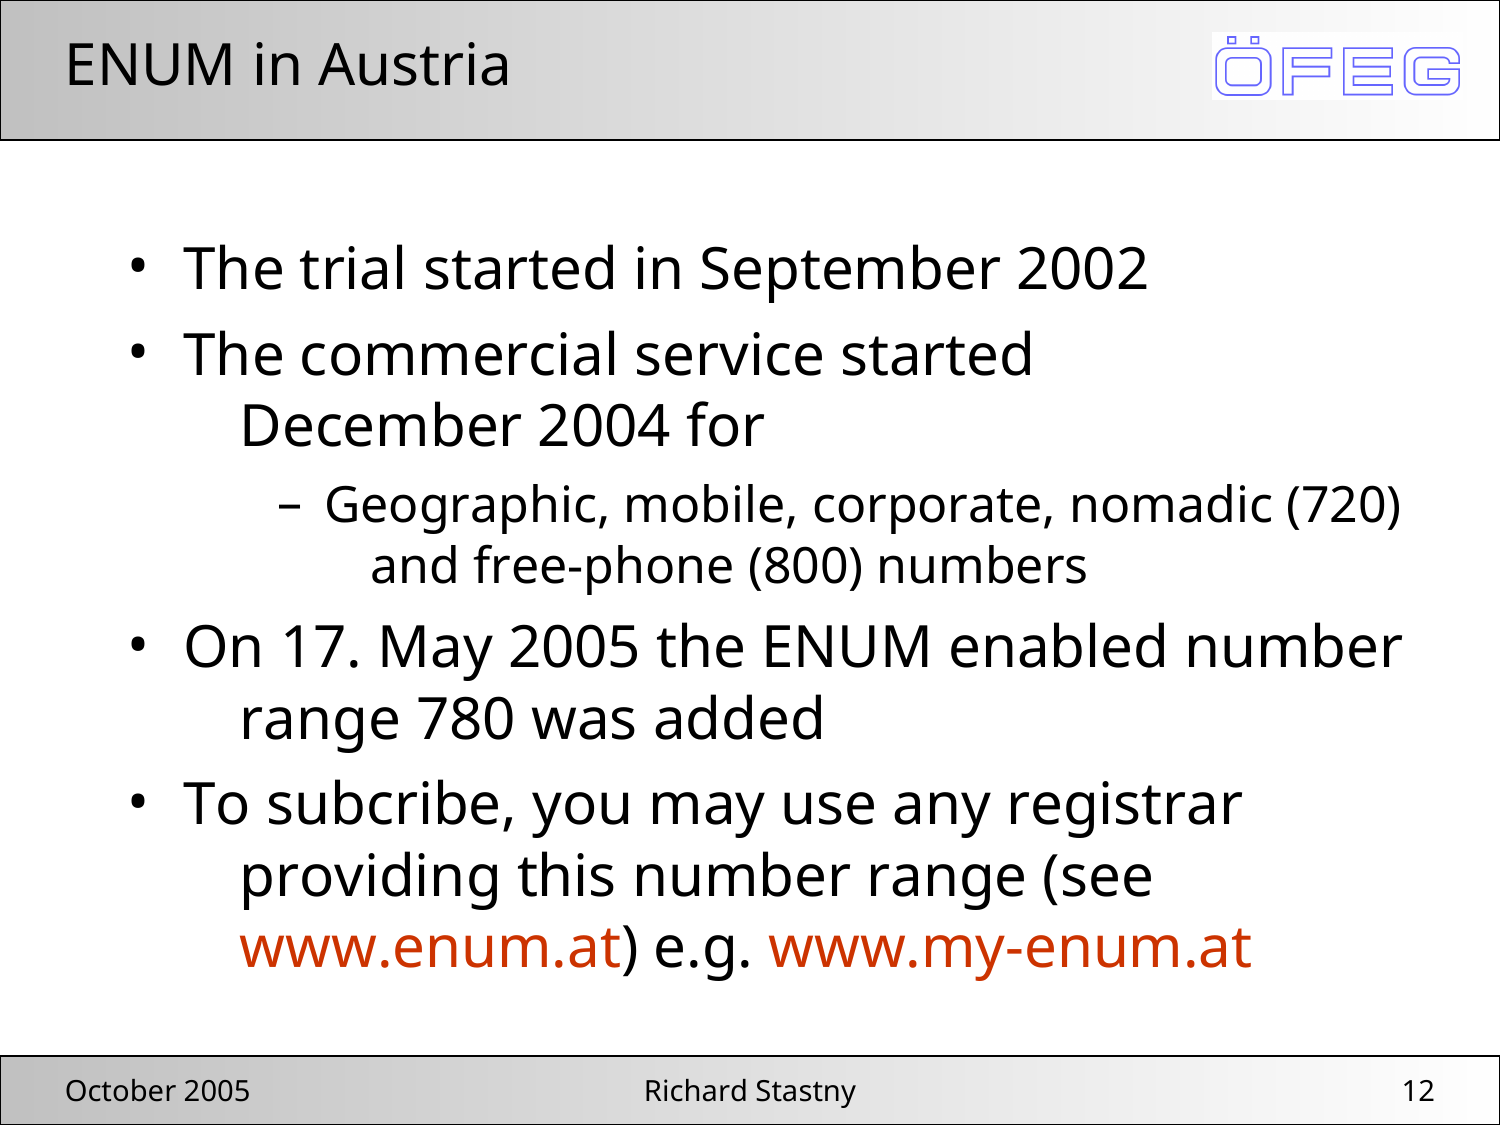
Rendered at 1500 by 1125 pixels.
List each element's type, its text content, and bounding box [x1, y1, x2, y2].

picture [1212, 32, 1463, 100]
list The trial started in September 2002 The commercial service started December 2004 for Geographic, mobile, corporate, nomadic (720) and free-phone (800) numbers On 17. May 2005 the ENUM enabled number range 780 was added To subcribe, you may use any registrar providing this number range (see www.enum.at) e.g. www.my-enum.at [112, 224, 1450, 957]
title ENUM in Austria [50, 19, 1176, 106]
